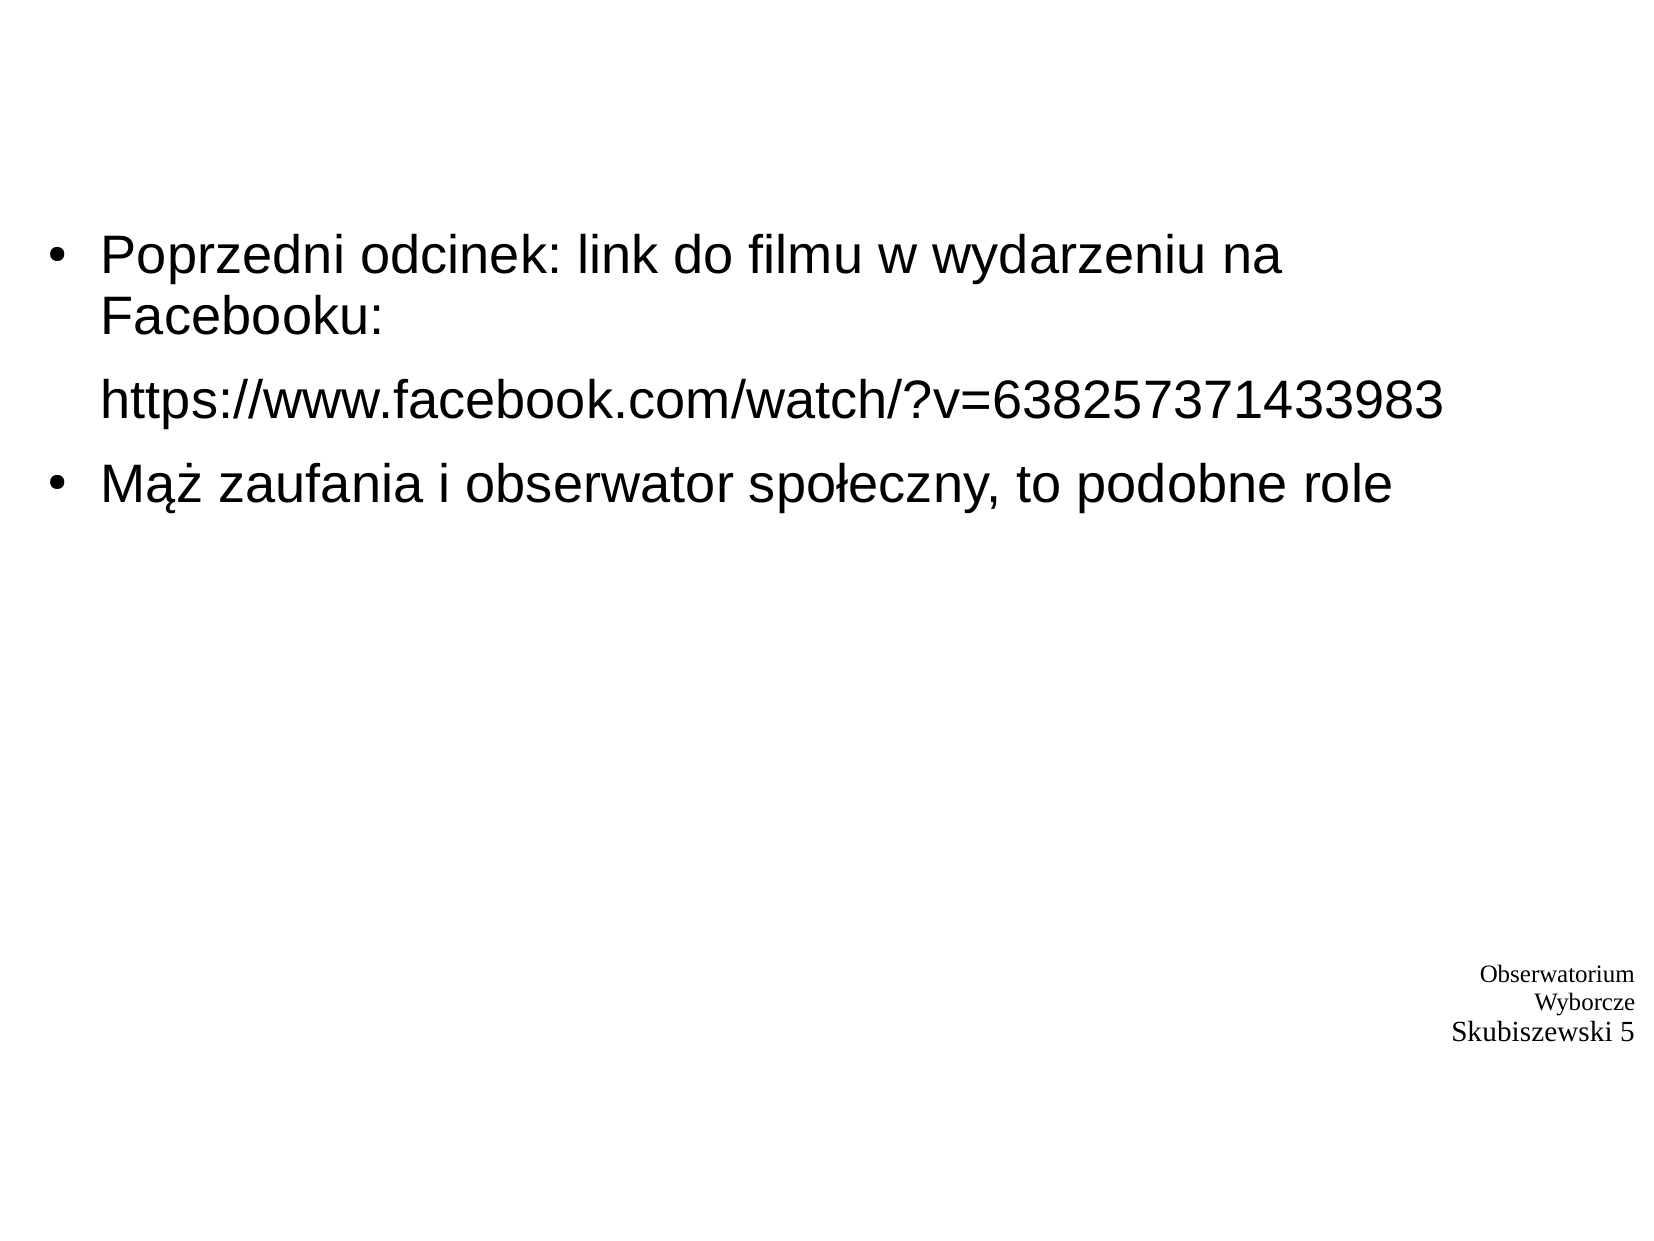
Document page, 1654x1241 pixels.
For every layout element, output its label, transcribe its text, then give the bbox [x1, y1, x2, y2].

list Poprzedni odcinek: link do filmu w wydarzeniu na Facebooku: https://www.facebook.com/watch/?v=638257371433983 Mąż zaufania i obserwator społeczny, to podobne role [30, 225, 1583, 1241]
